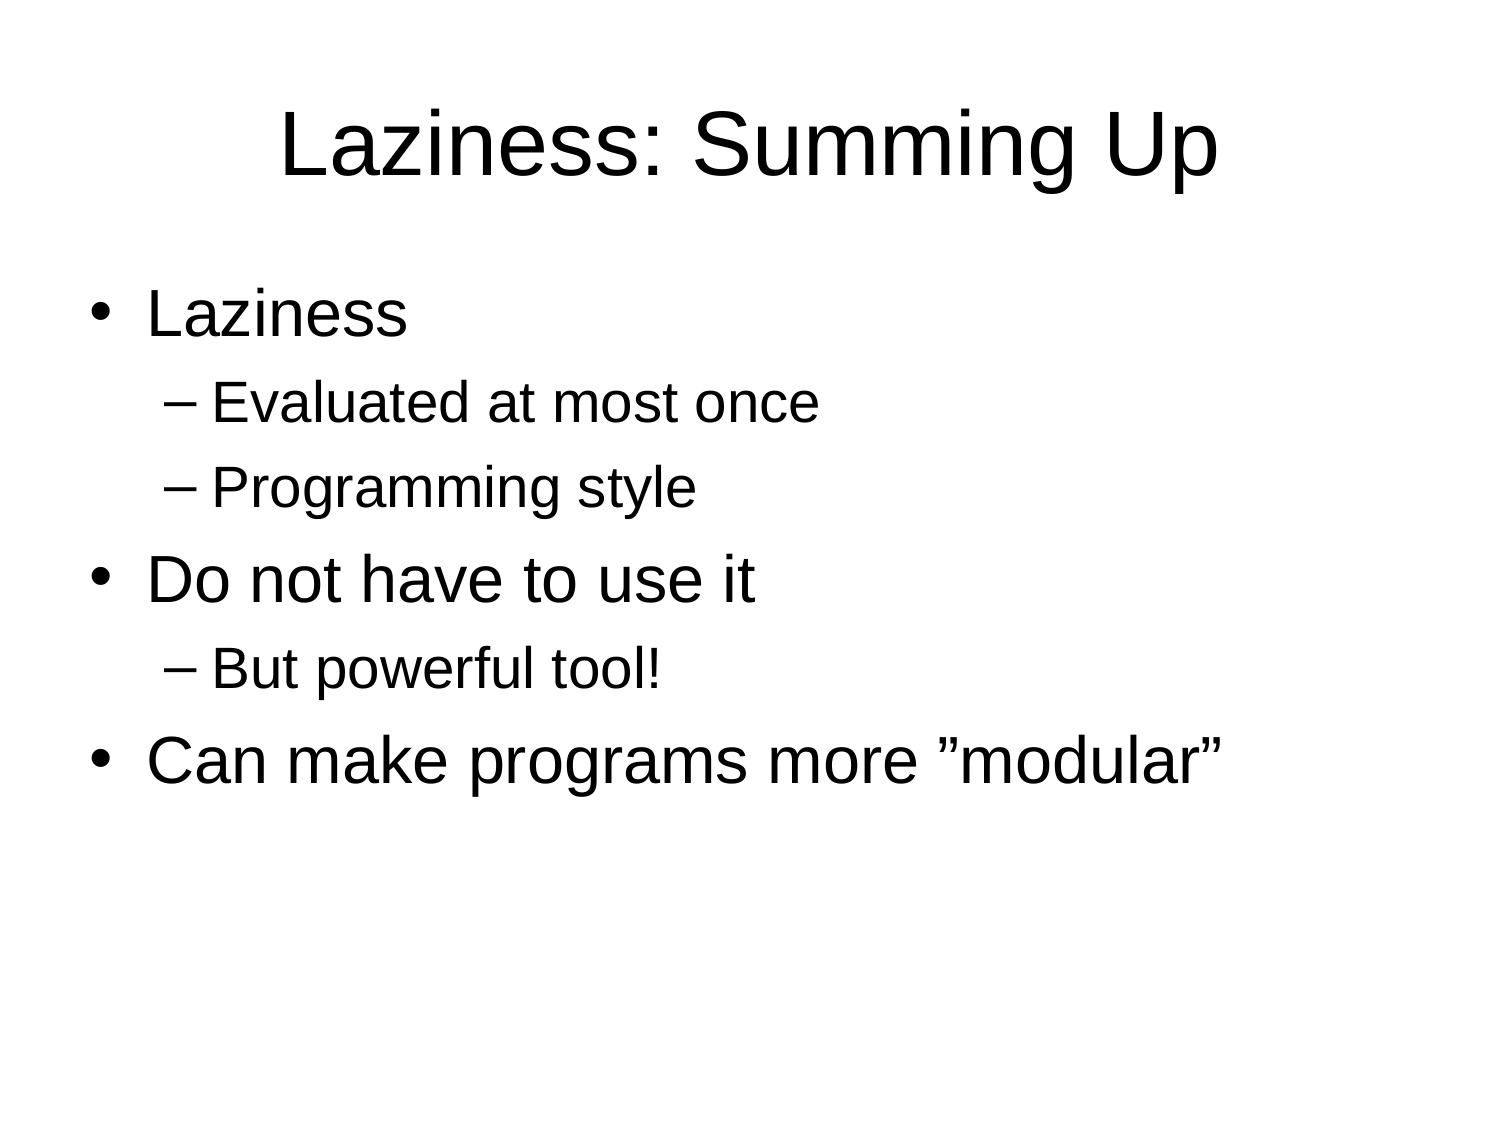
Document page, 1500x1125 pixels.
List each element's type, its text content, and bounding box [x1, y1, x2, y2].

list Laziness Evaluated at most once Programming style Do not have to use it But powerful tool! Can make programs more ”modular” [75, 262, 1426, 1005]
title Laziness: Summing Up [75, 45, 1426, 233]
